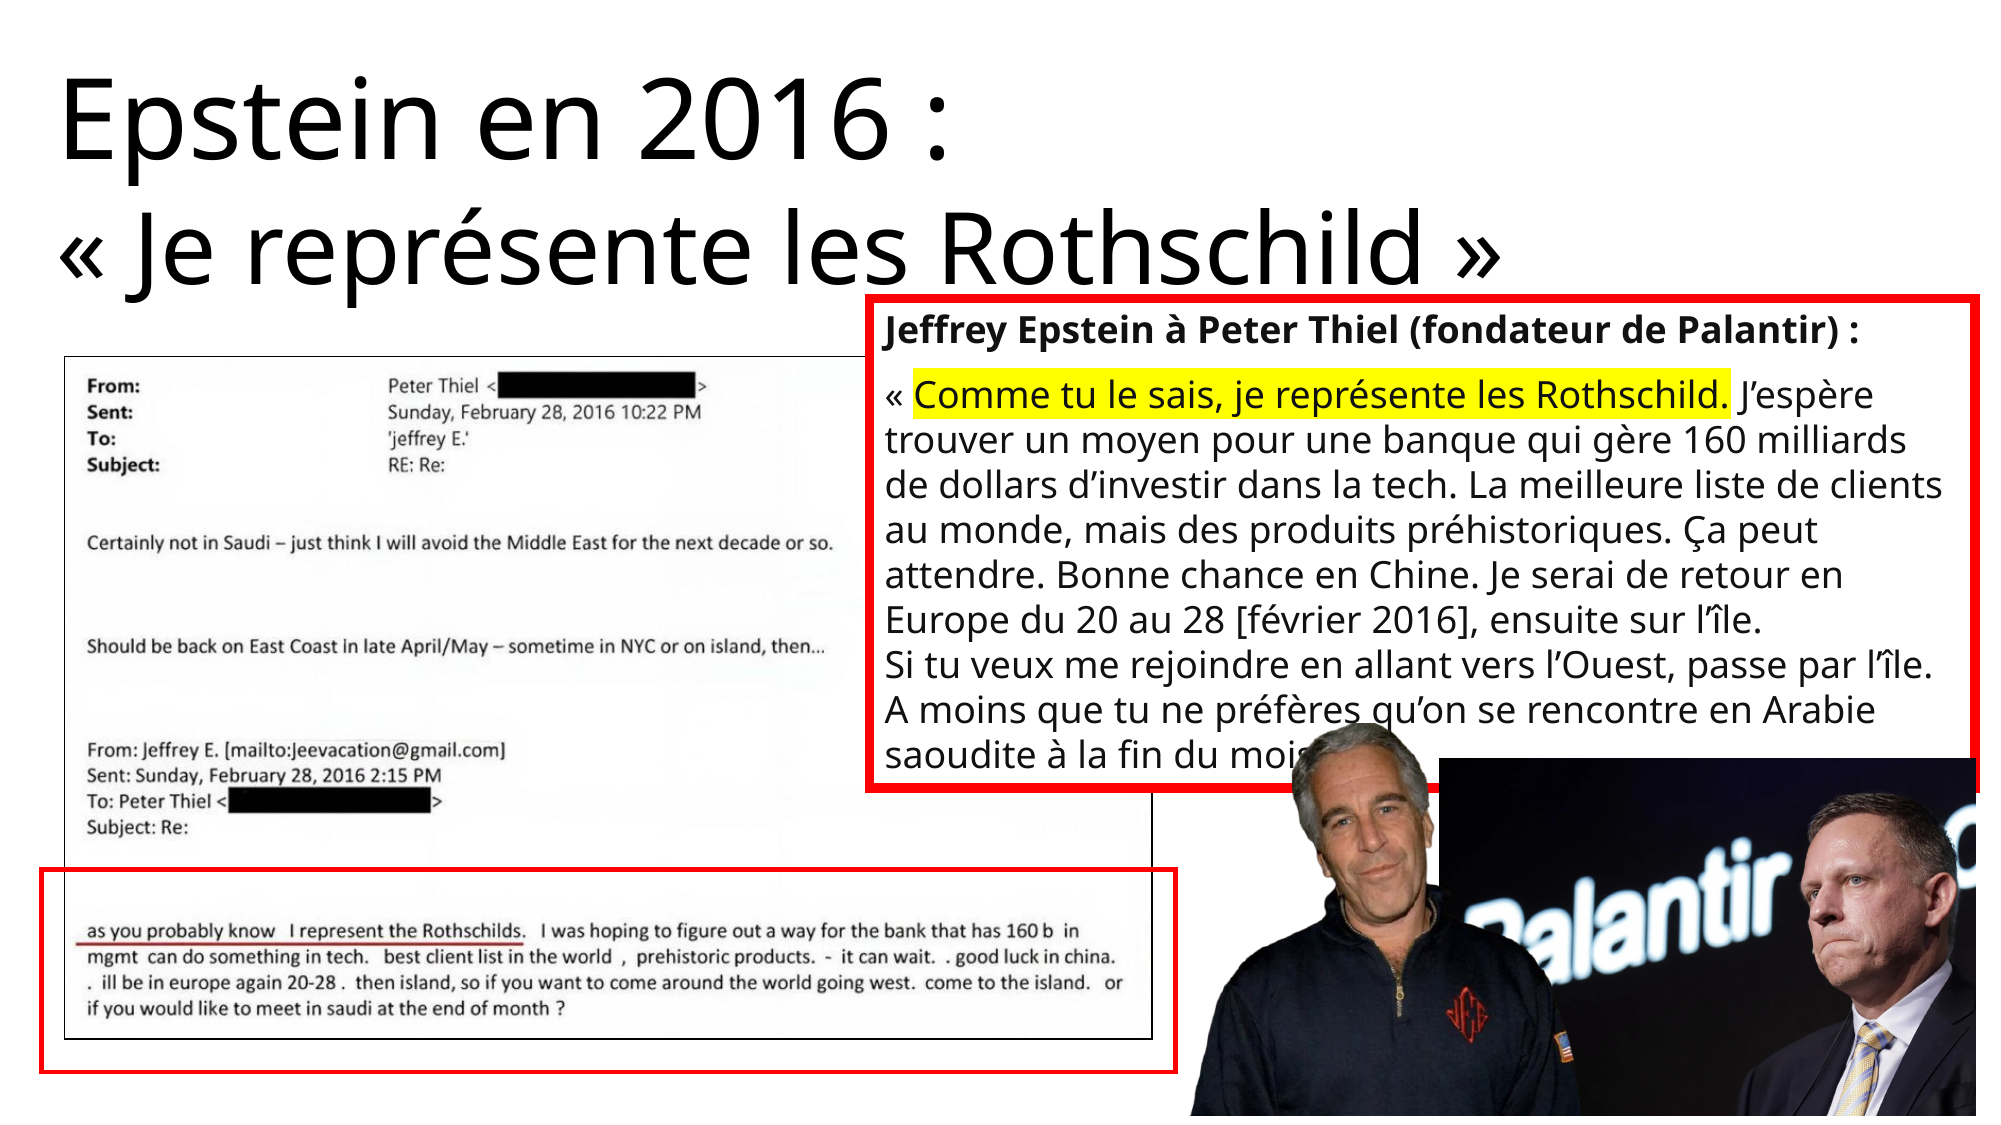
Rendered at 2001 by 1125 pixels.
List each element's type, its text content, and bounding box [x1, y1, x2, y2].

picture [65, 872, 1173, 1070]
text_box Epstein en 2016 : « Je représente les Rothschild » [41, 52, 2000, 306]
text_box Jeffrey Epstein à Peter Thiel (fondateur de Palantir) : « Comme tu le sais, je représente les Rothschild. J’espère trouver un moyen pour une banque qui gère 160 milliards de dollars d’investir dans la tech. La meilleure liste de clients au monde, mais des produits préhistoriques. Ça peut attendre. Bonne chance en Chine. Je serai de retour en Europe du 20 au 28 [février 2016], ensuite sur l’île. Si tu veux me rejoindre en allant vers l’Ouest, passe par l’île. A moins que tu ne préfères qu’on se rencontre en Arabie saoudite à la fin du mois ? » [869, 298, 1976, 789]
picture [65, 357, 1976, 1116]
